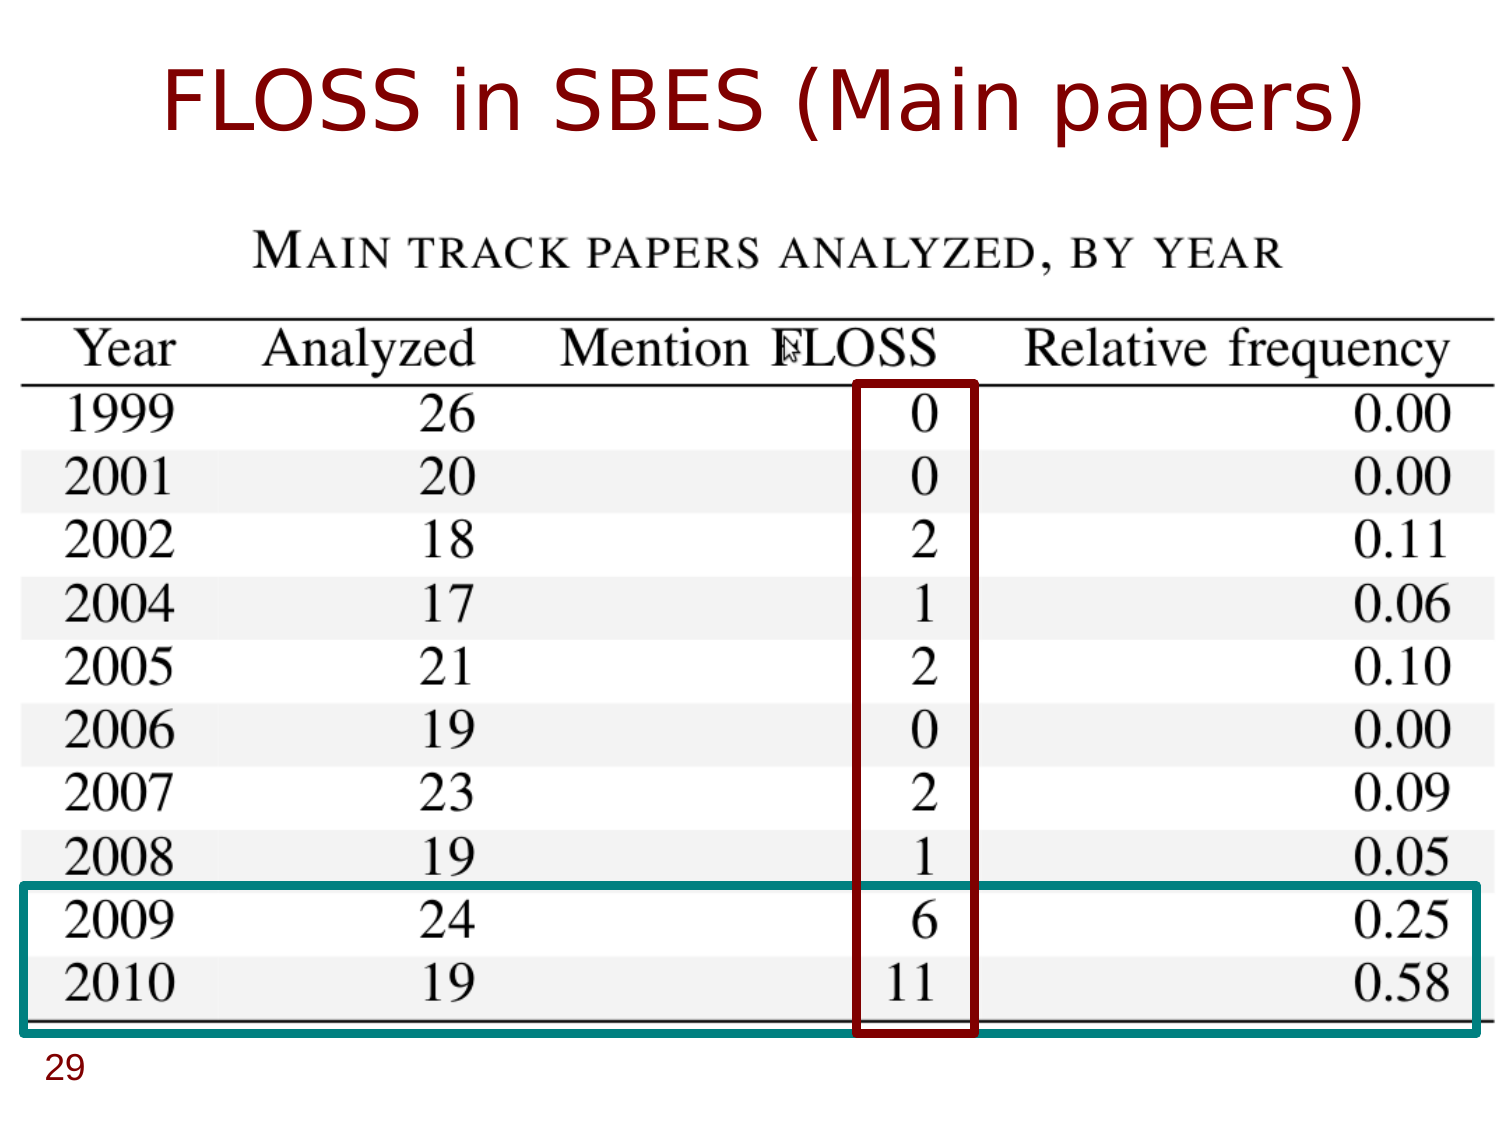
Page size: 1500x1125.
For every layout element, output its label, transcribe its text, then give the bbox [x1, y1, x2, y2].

picture [861, 388, 970, 881]
title FLOSS in SBES (Main papers) [70, 27, 1459, 178]
picture [861, 890, 970, 1029]
picture [979, 890, 1472, 1029]
picture [8, 219, 1500, 1033]
picture [28, 890, 852, 1029]
